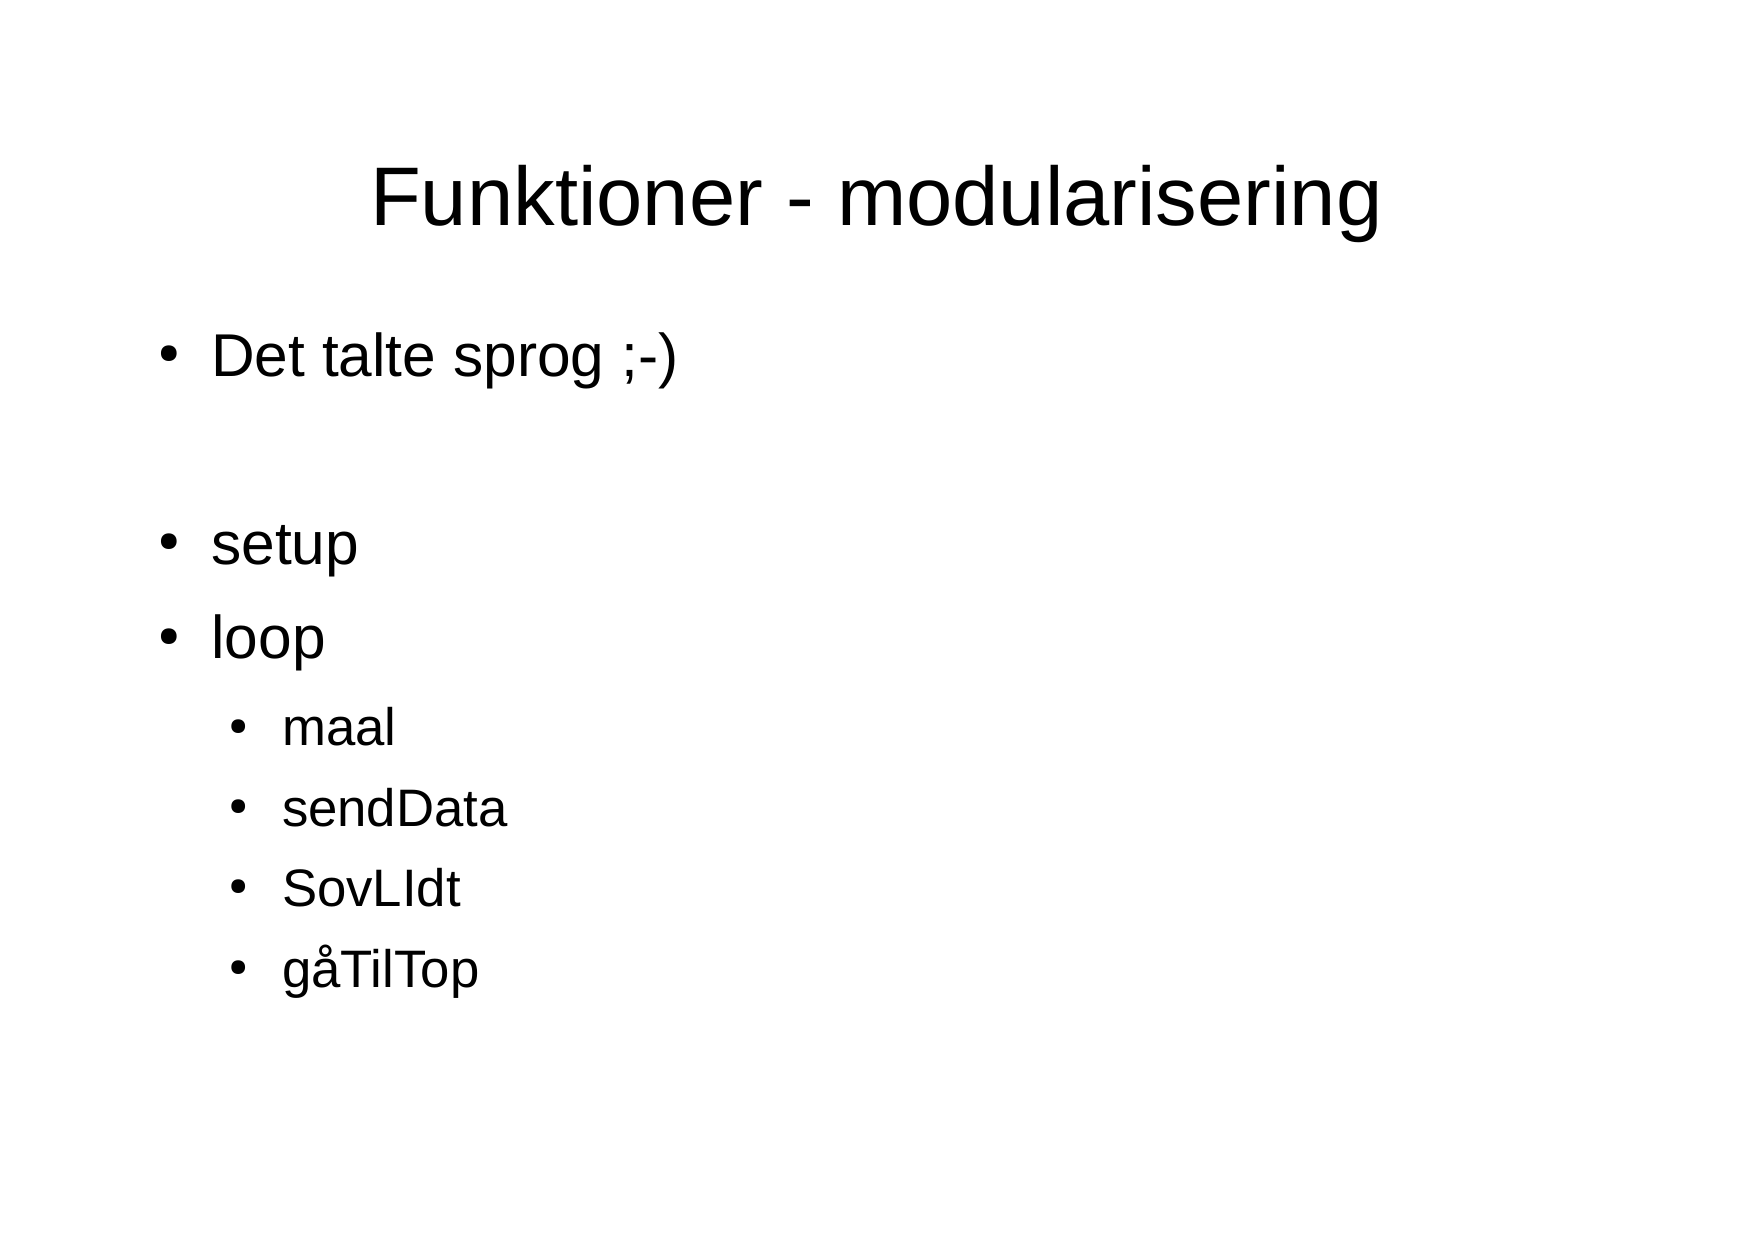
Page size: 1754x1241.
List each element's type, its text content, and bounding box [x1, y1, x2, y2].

title Funktioner - modularisering [140, 103, 1614, 291]
list Det talte sprog ;-) setup loop maal sendData SovLIdt gåTilTop [140, 321, 1614, 1063]
